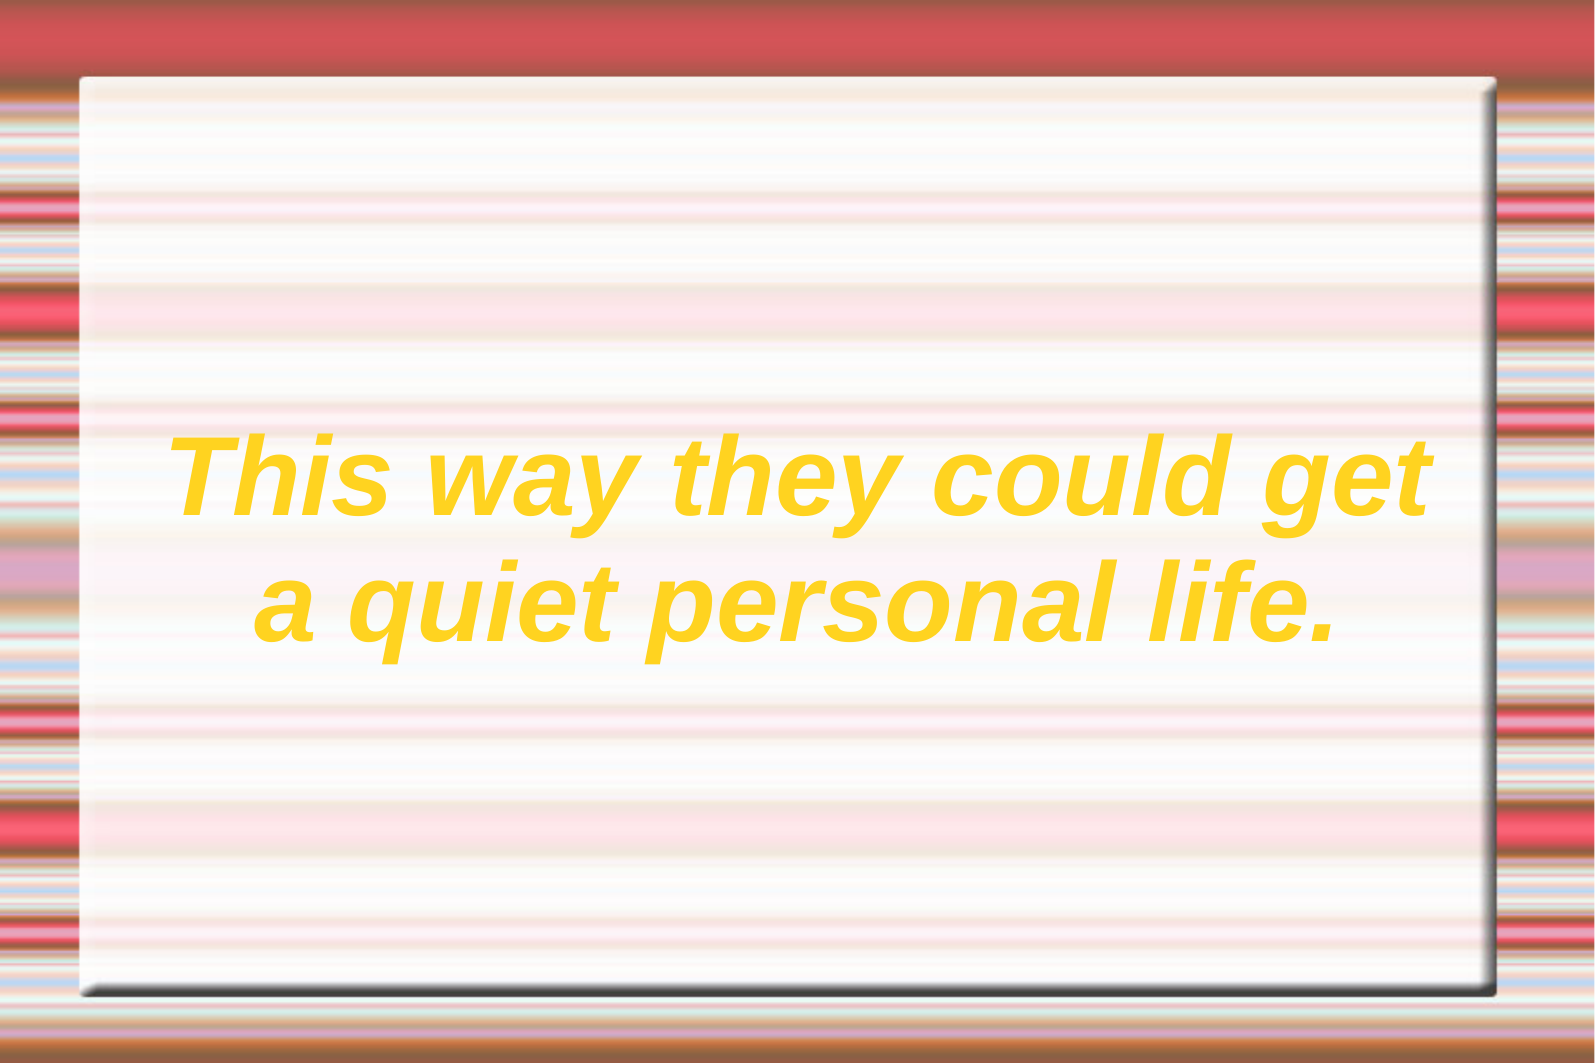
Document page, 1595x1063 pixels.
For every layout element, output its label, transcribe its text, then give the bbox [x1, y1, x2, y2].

title This way they could get a quiet personal life. [117, 98, 1479, 981]
picture [0, 0, 1595, 1063]
